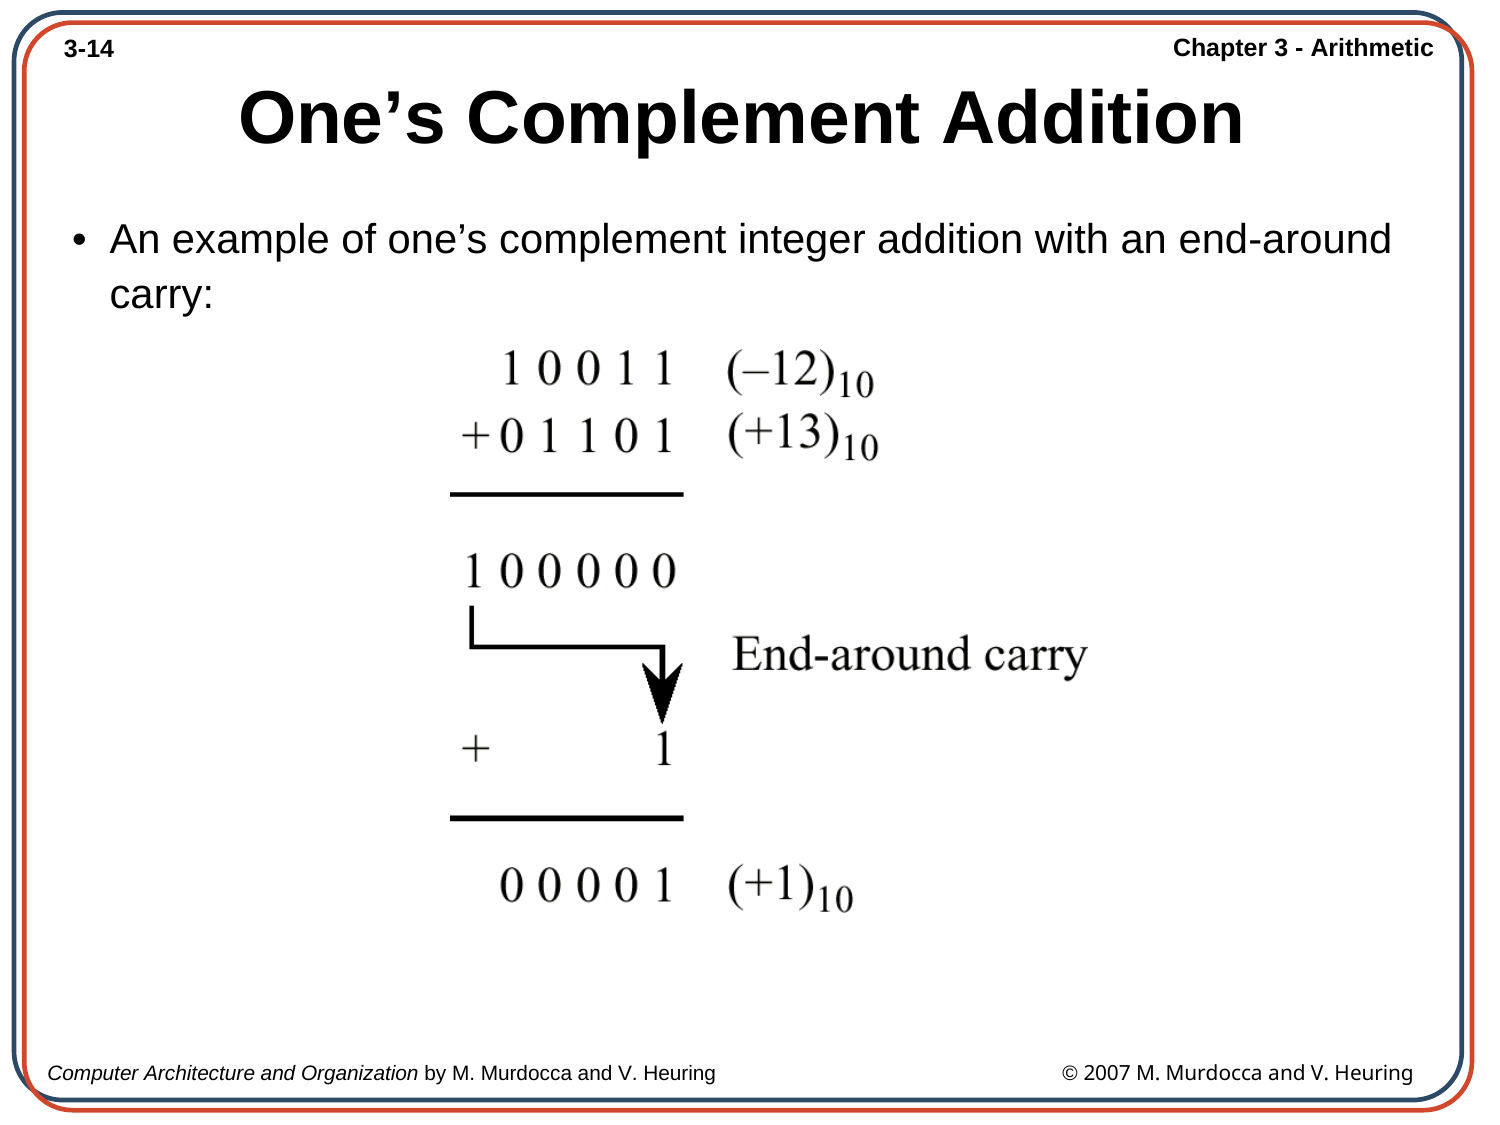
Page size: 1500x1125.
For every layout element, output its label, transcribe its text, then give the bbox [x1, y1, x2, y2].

picture [450, 349, 1088, 913]
title One’s Complement Addition [37, 75, 1447, 163]
text_box • An example of one’s complement integer addition with an end-around carry: [37, 199, 1438, 363]
